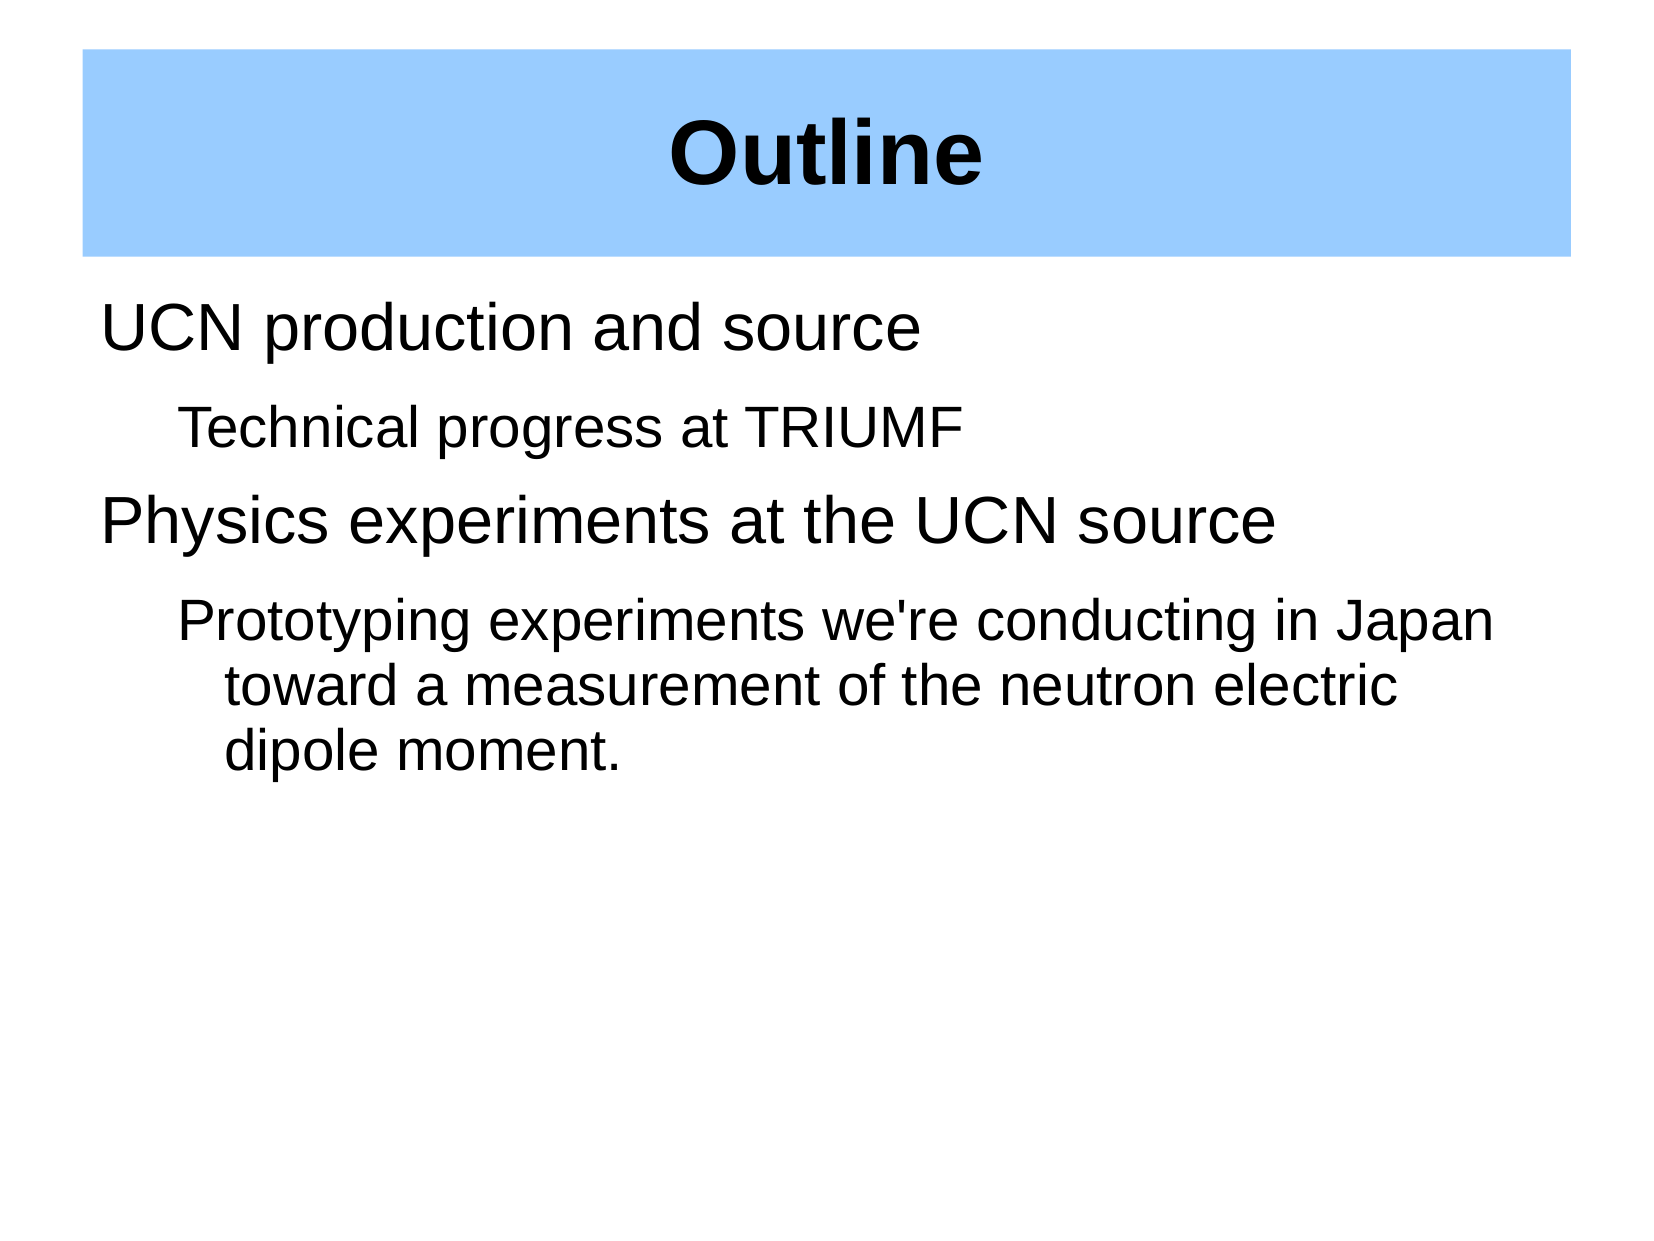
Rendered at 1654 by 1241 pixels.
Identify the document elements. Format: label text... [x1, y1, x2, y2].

title Outline [82, 49, 1571, 257]
list UCN production and source Technical progress at TRIUMF Physics experiments at the UCN source Prototyping experiments we're conducting in Japan toward a measurement of the neutron electric dipole moment. [82, 290, 1571, 1094]
